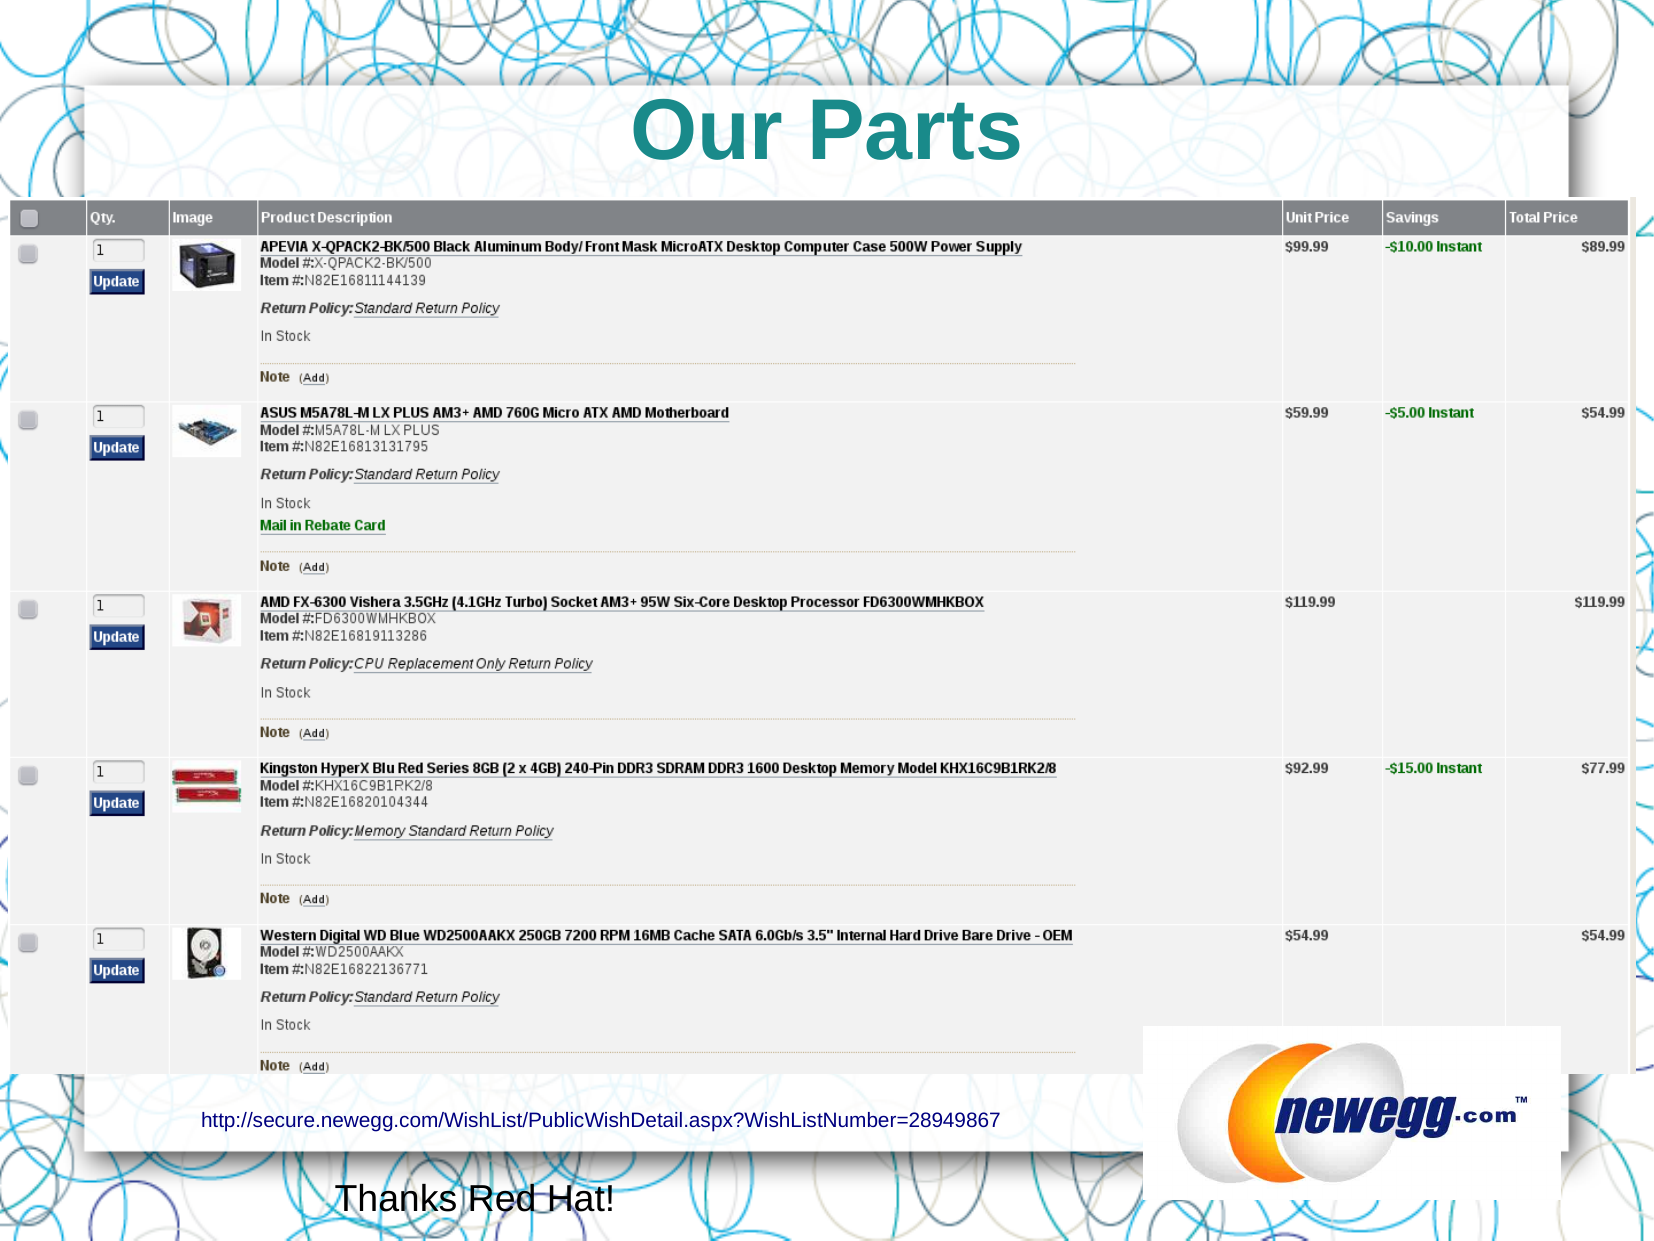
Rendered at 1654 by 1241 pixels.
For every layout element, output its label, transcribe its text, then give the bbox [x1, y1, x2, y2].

picture [0, 0, 1654, 1241]
title Our Parts [82, 25, 1571, 197]
text_box http://secure.newegg.com/WishList/PublicWishDetail.aspx?WishListNumber=28949867 [186, 1101, 1021, 1141]
text_box Thanks Red Hat! [319, 1170, 631, 1227]
